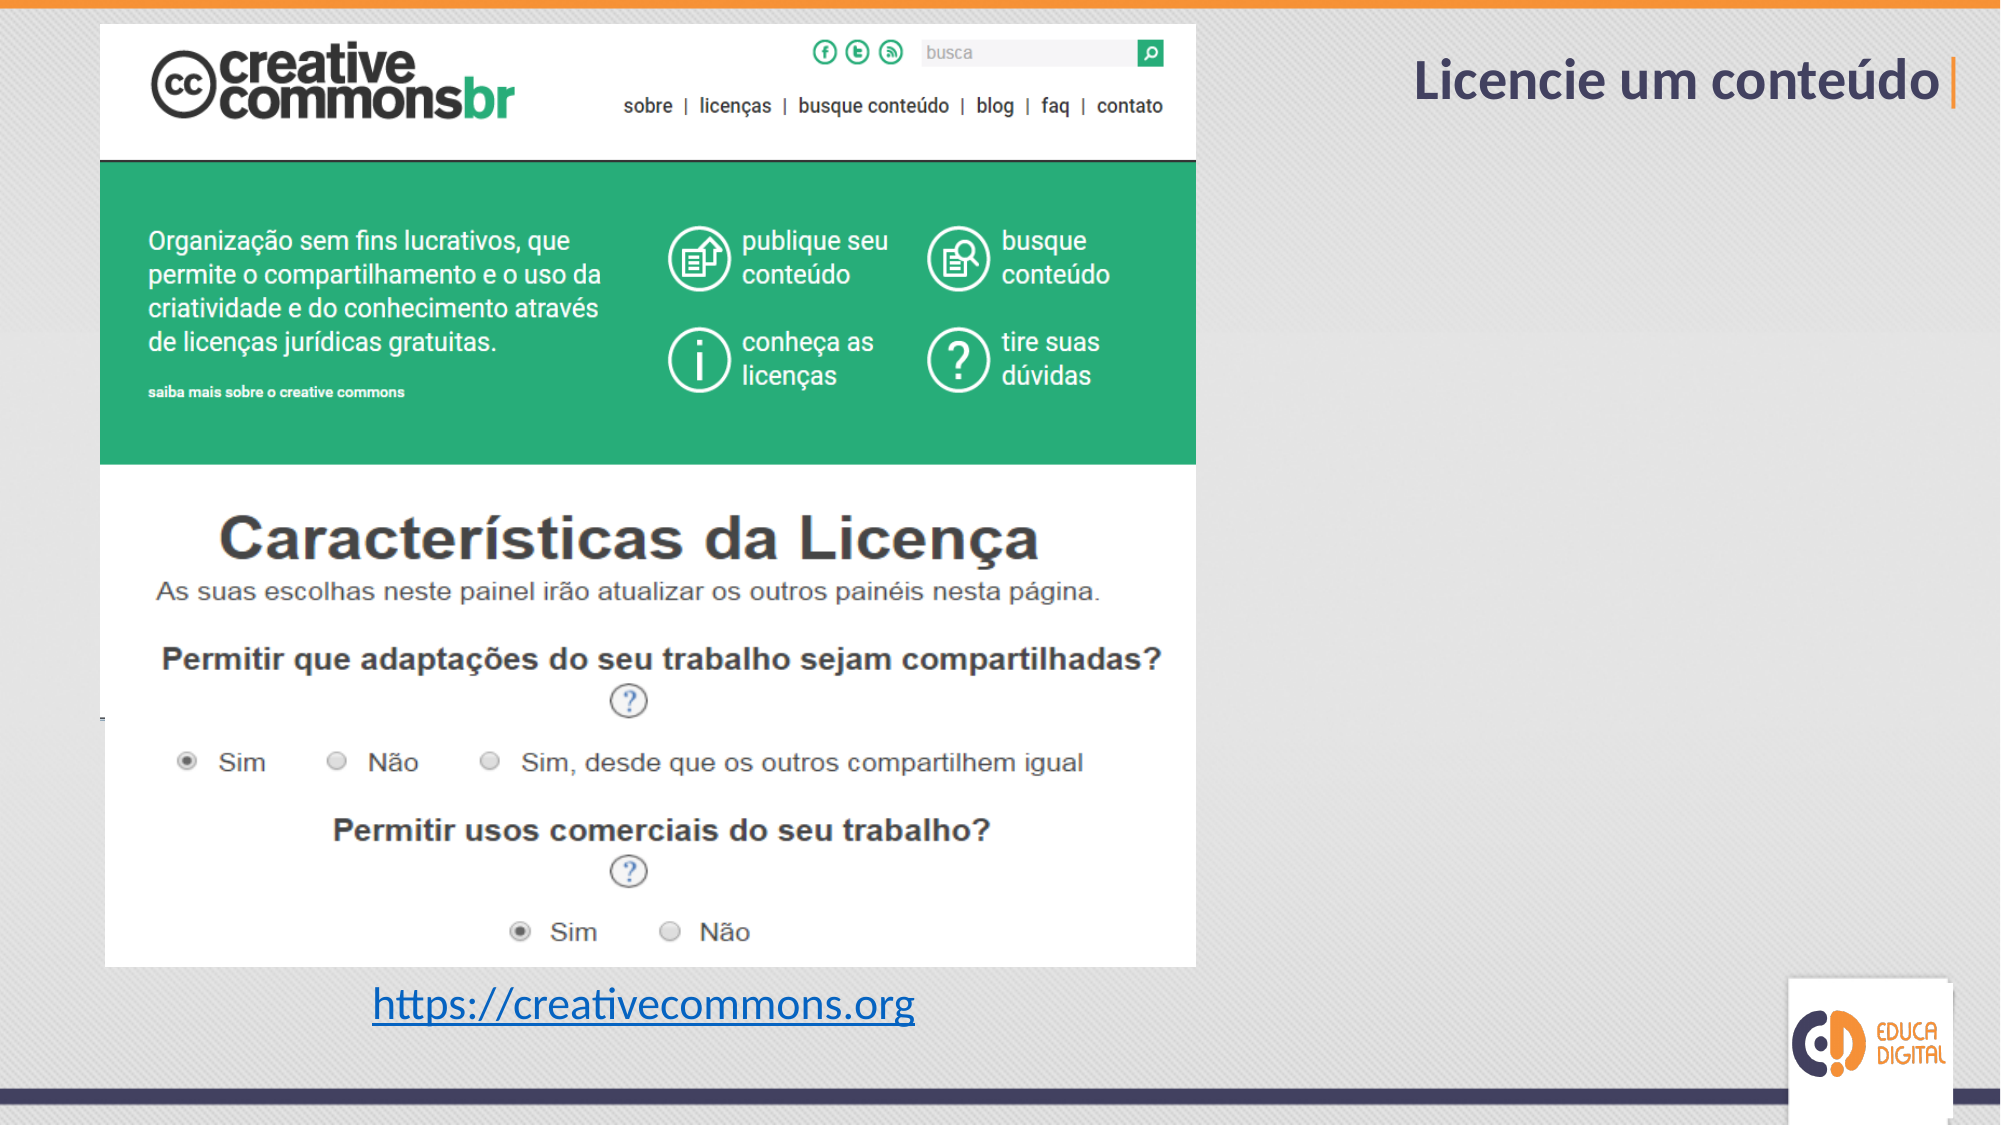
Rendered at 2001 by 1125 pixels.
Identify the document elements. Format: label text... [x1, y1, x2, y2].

picture [0, 0, 2001, 1125]
text_box https://creativecommons.org [98, 972, 1189, 1049]
text_box Licencie um conteúdo| [825, 33, 1983, 169]
text_box [1792, 1115, 1954, 1119]
